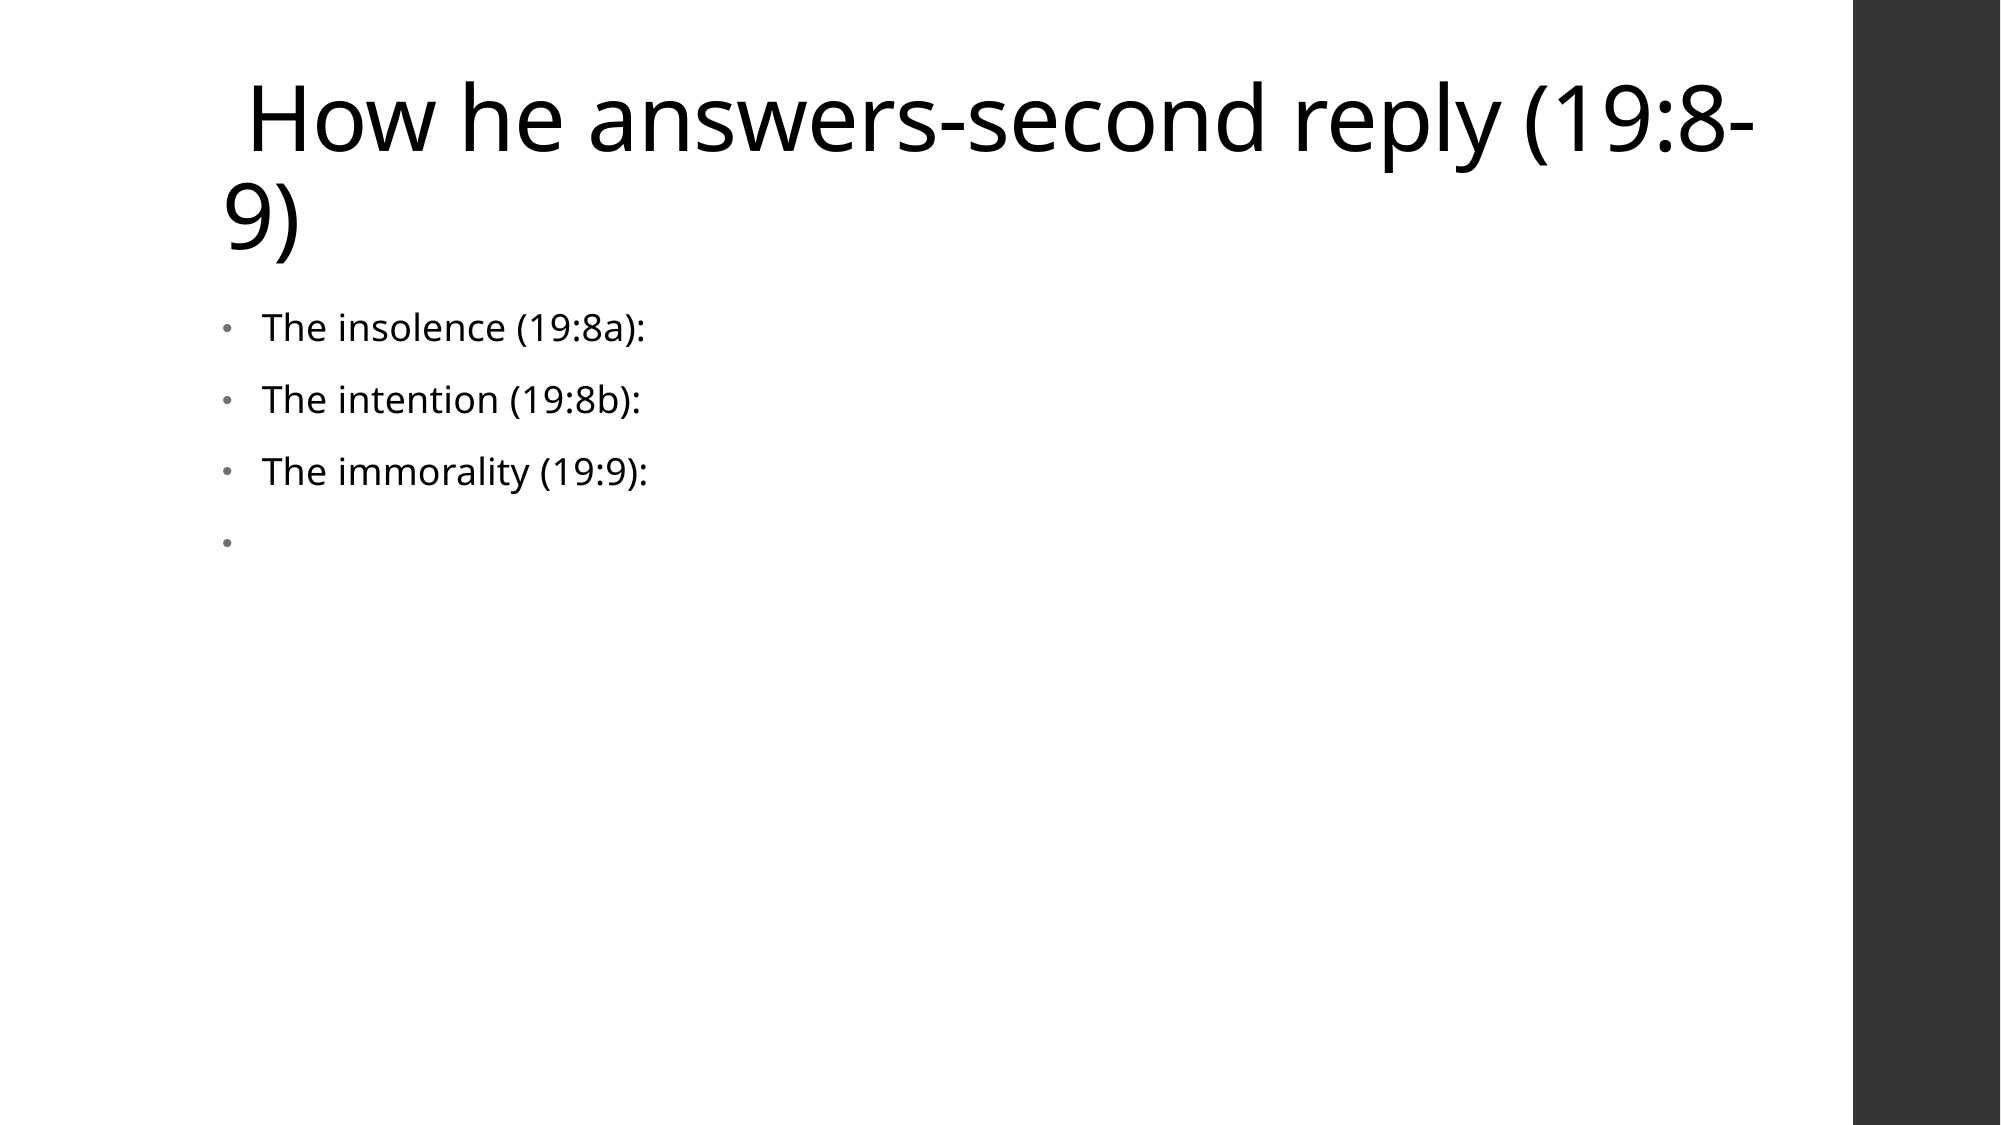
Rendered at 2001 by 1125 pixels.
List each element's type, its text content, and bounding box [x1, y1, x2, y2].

list The insolence (19:8a): The intention (19:8b): The immorality (19:9): [206, 299, 1617, 1014]
title How he answers-second reply (19:8-9) [206, 60, 1797, 278]
